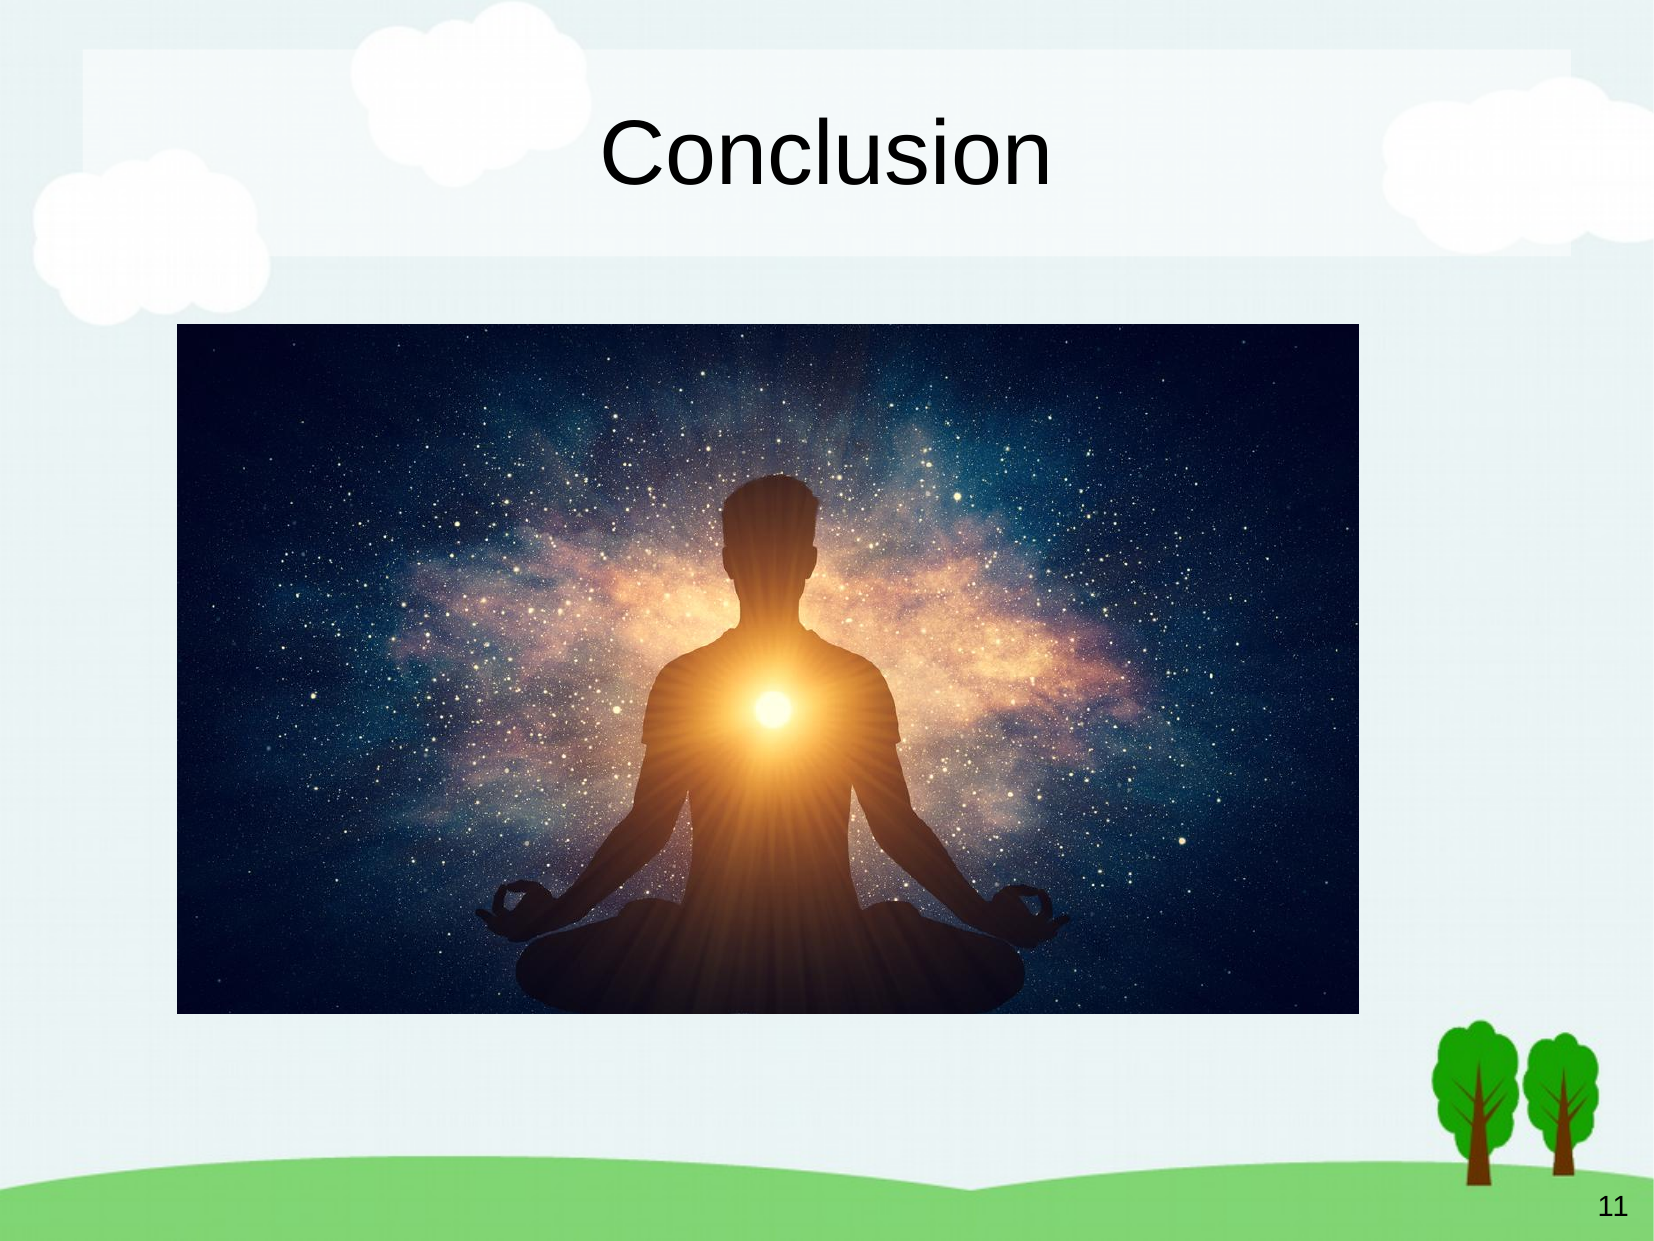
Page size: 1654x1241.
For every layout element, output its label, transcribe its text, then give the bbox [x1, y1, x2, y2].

title Conclusion [82, 49, 1571, 257]
picture [0, 0, 1654, 1241]
